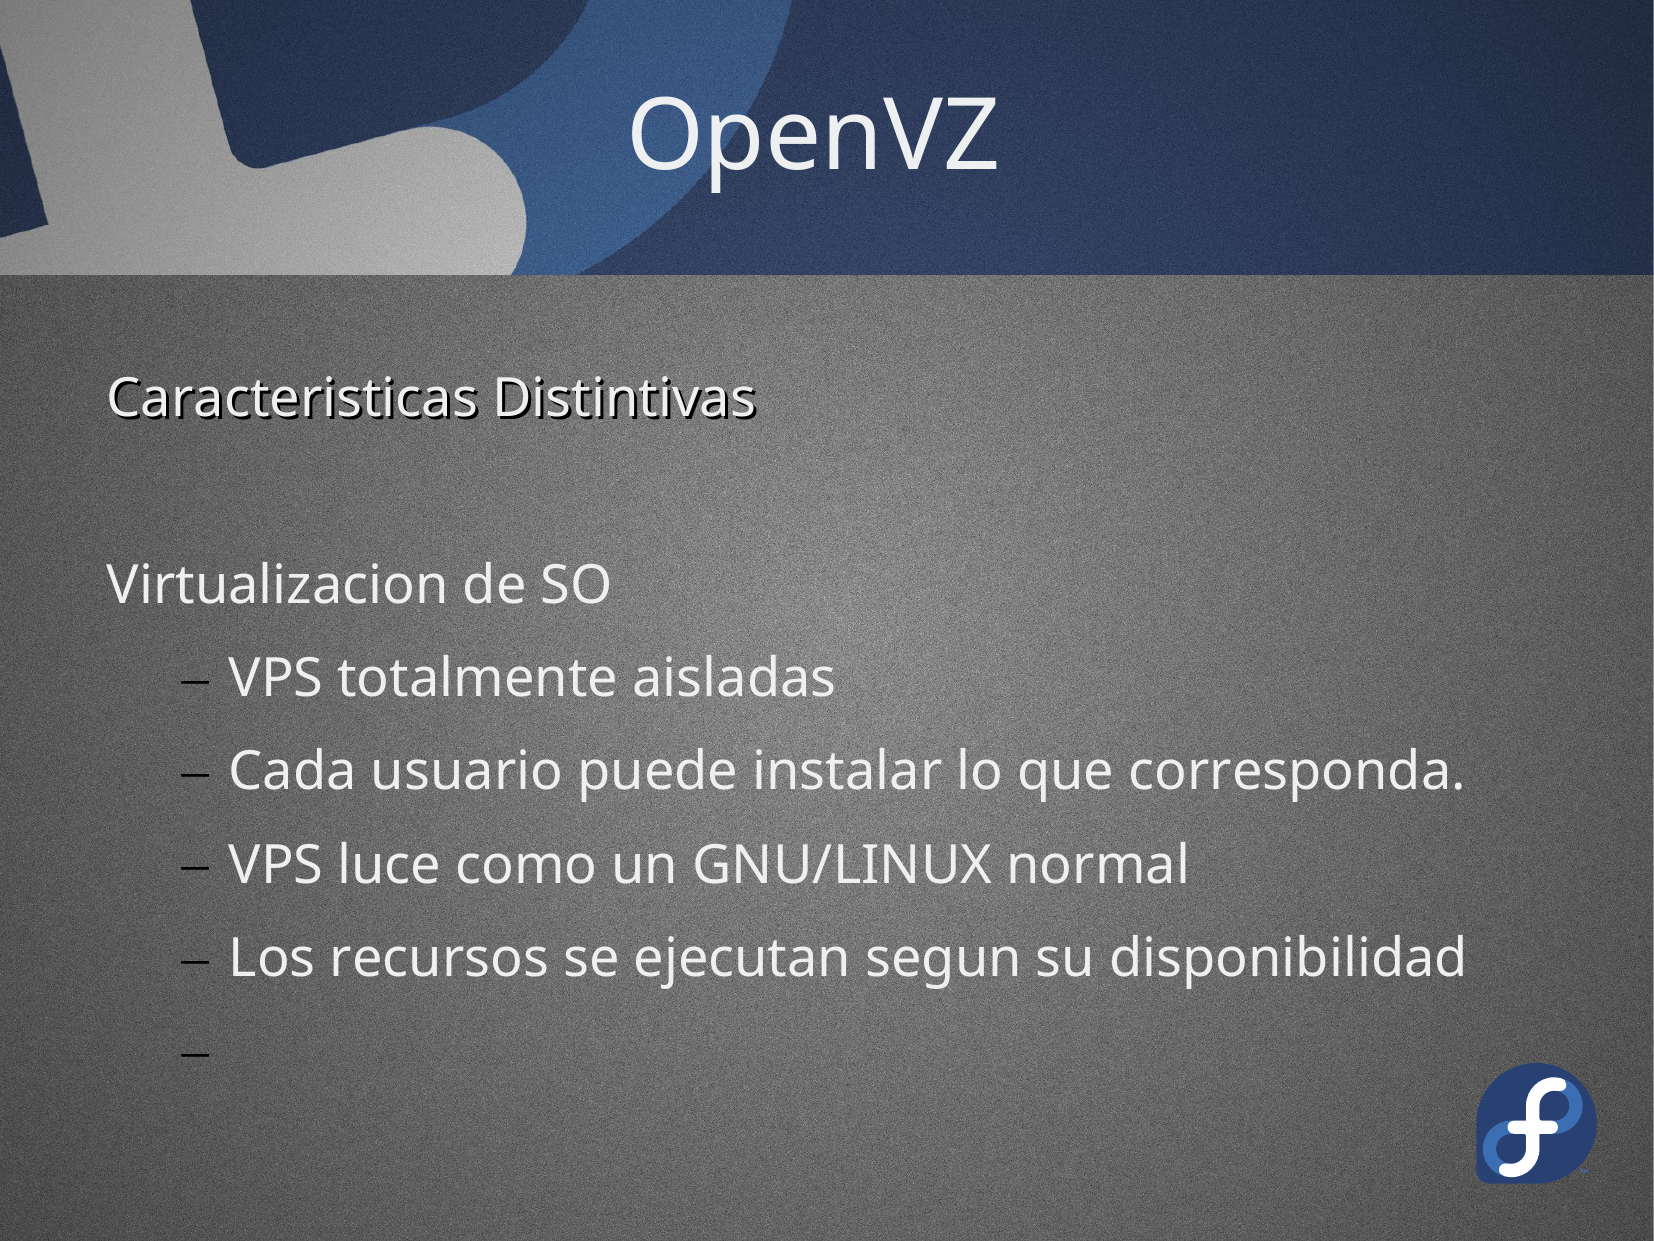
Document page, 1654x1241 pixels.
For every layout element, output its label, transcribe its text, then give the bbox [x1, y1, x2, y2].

text_box Caracteristicas Distintivas Virtualizacion de SO VPS totalmente aisladas Cada usuario puede instalar lo que corresponda. VPS luce como un GNU/LINUX normal Los recursos se ejecutan segun su disponibilidad [88, 270, 1565, 979]
text_box OpenVZ [88, 29, 1565, 237]
picture [0, 0, 1654, 1241]
